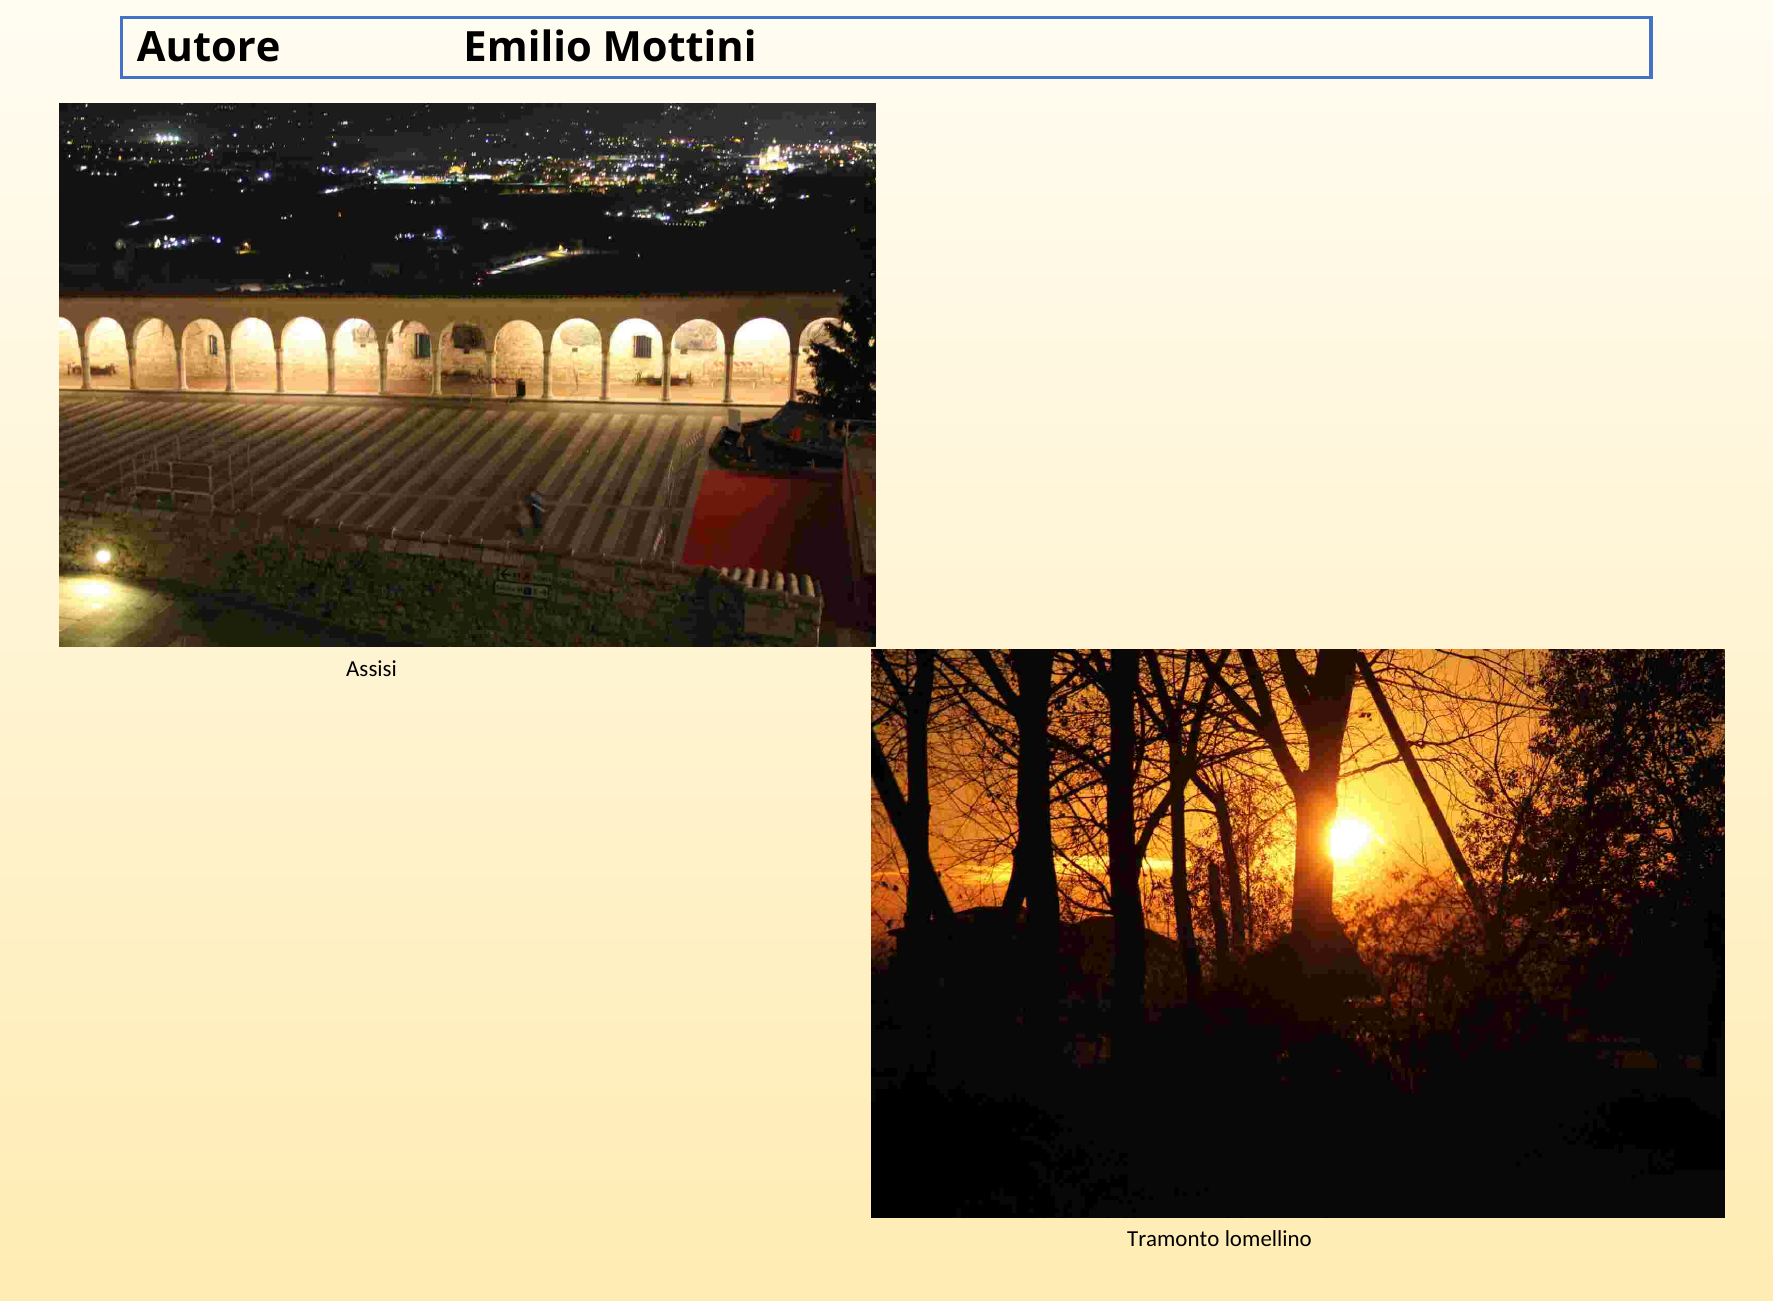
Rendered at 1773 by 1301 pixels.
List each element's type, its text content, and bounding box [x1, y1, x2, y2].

picture [59, 103, 876, 647]
picture [871, 649, 1725, 1219]
title Autore Emilio Mottini [121, 17, 1652, 78]
text_box Assisi [180, 647, 758, 690]
text_box Tramonto lomellino [961, 1219, 1539, 1259]
